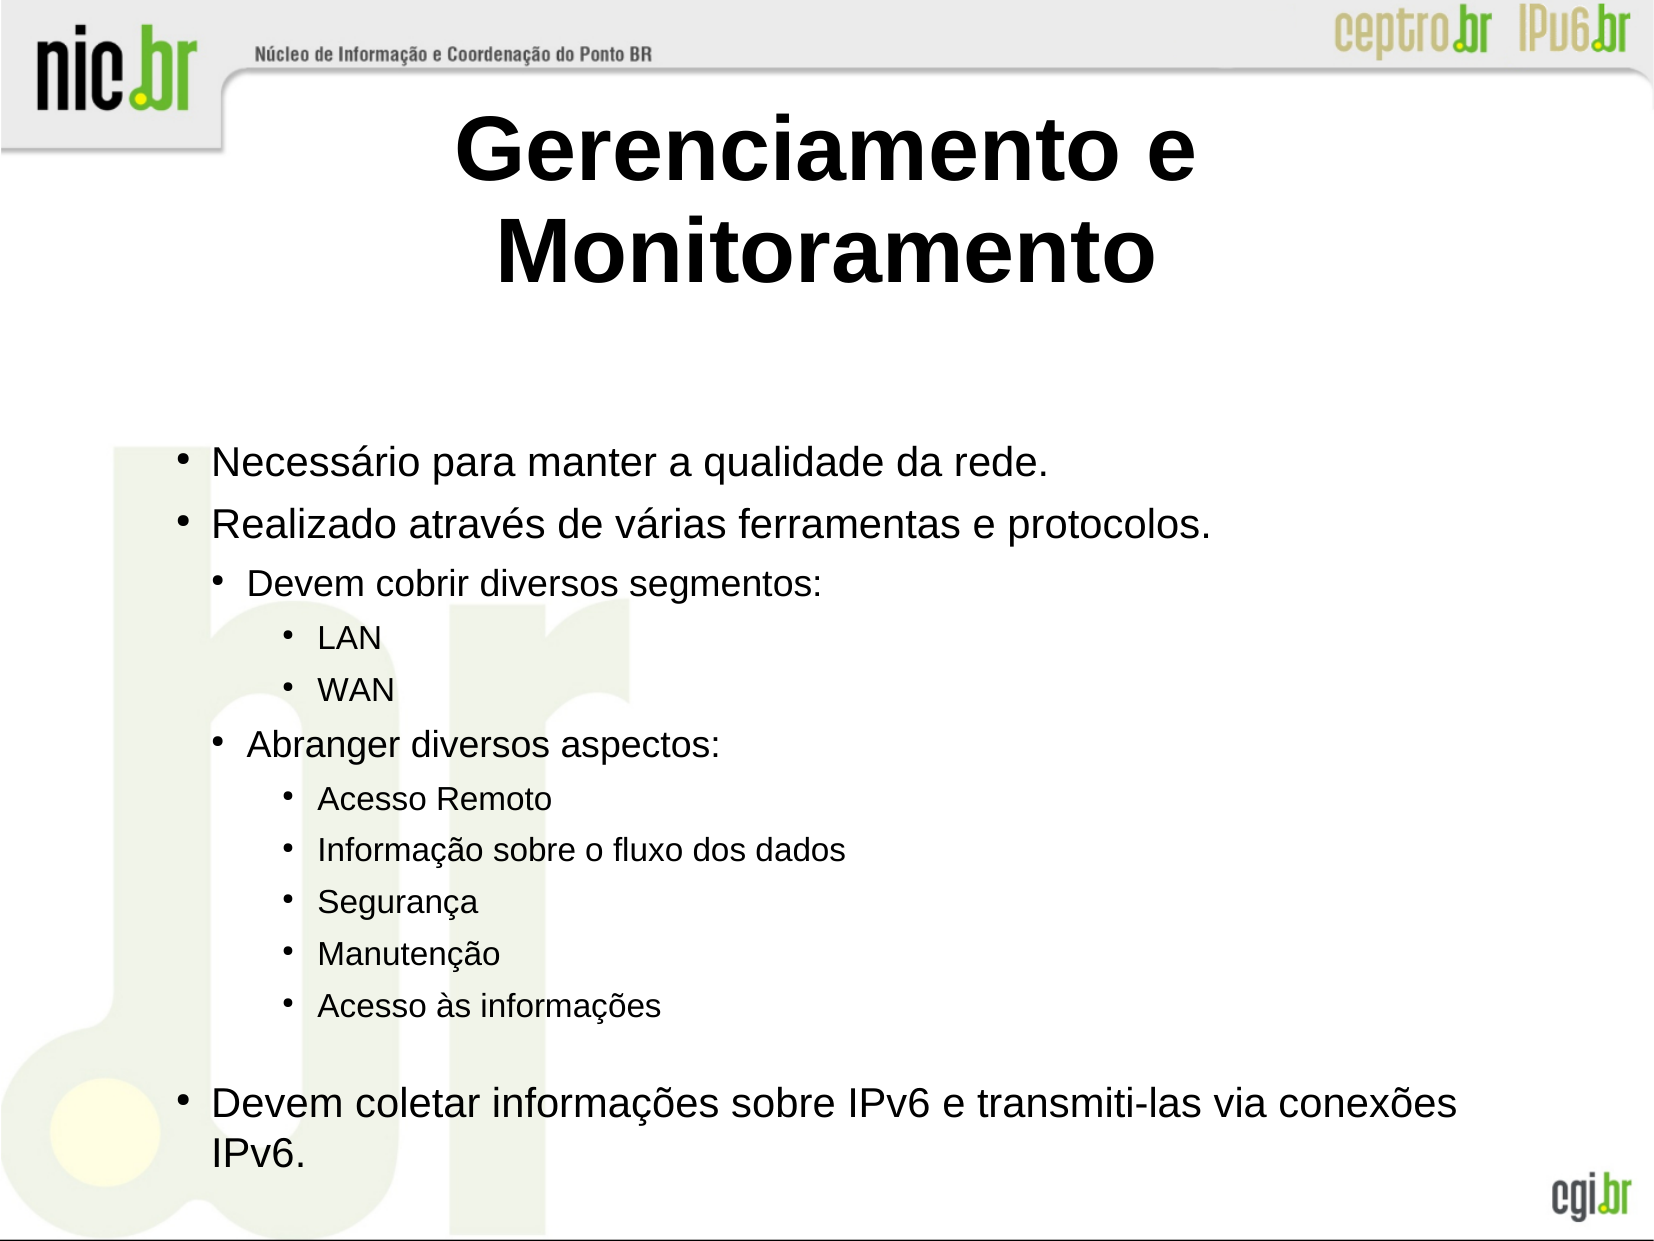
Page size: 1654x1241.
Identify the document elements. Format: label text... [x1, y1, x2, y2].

text_box Gerenciamento e Monitoramento [103, 91, 1551, 210]
text_box Necessário para manter a qualidade da rede. Realizado através de várias ferramentas e protocolos. Devem cobrir diversos segmentos: LAN WAN Abranger diversos aspectos: Acesso Remoto Informação sobre o fluxo dos dados Segurança Manutenção Acesso às informações Devem coletar informações sobre IPv6 e transmiti-las via conexões IPv6. [125, 431, 1528, 572]
picture [0, 0, 1654, 1241]
